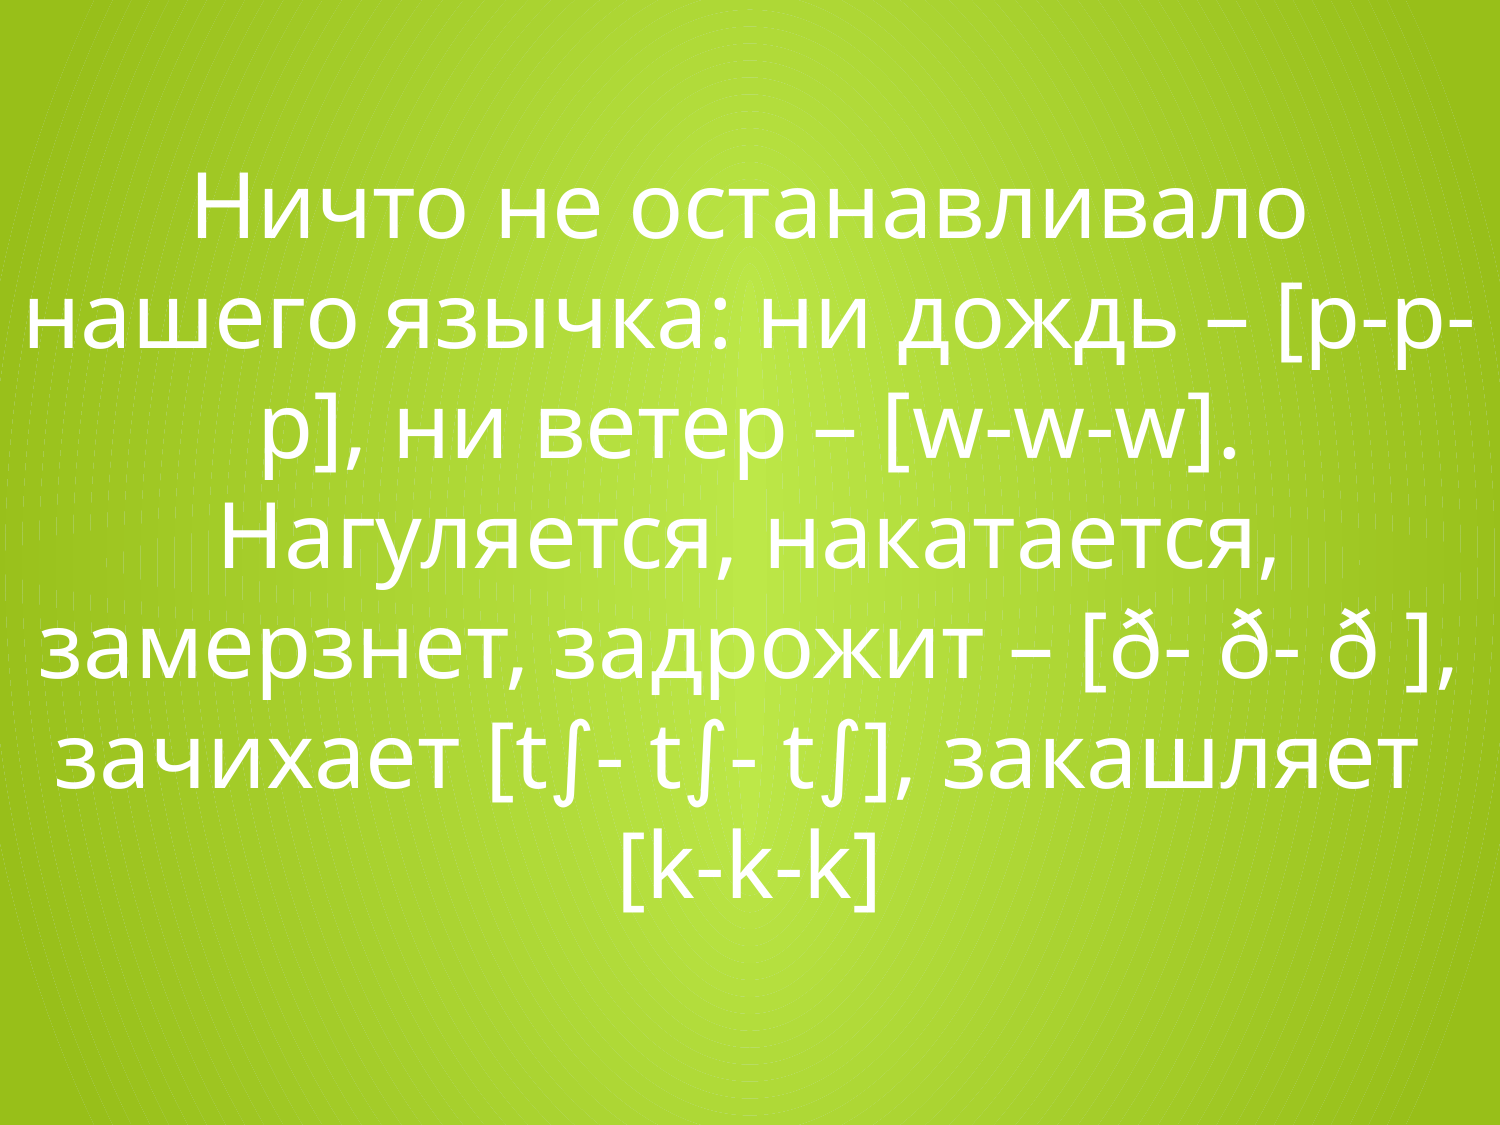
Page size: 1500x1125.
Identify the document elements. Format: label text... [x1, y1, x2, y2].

list Ничто не останавливало нашего язычка: ни дождь – [p-p-p], ни ветер – [w-w-w]. Нагуляется, накатается, замерзнет, задрожит – [ð- ð- ð ], зачихает [t∫- t∫- t∫], закашляет [k-k-k] [0, 0, 1500, 1125]
